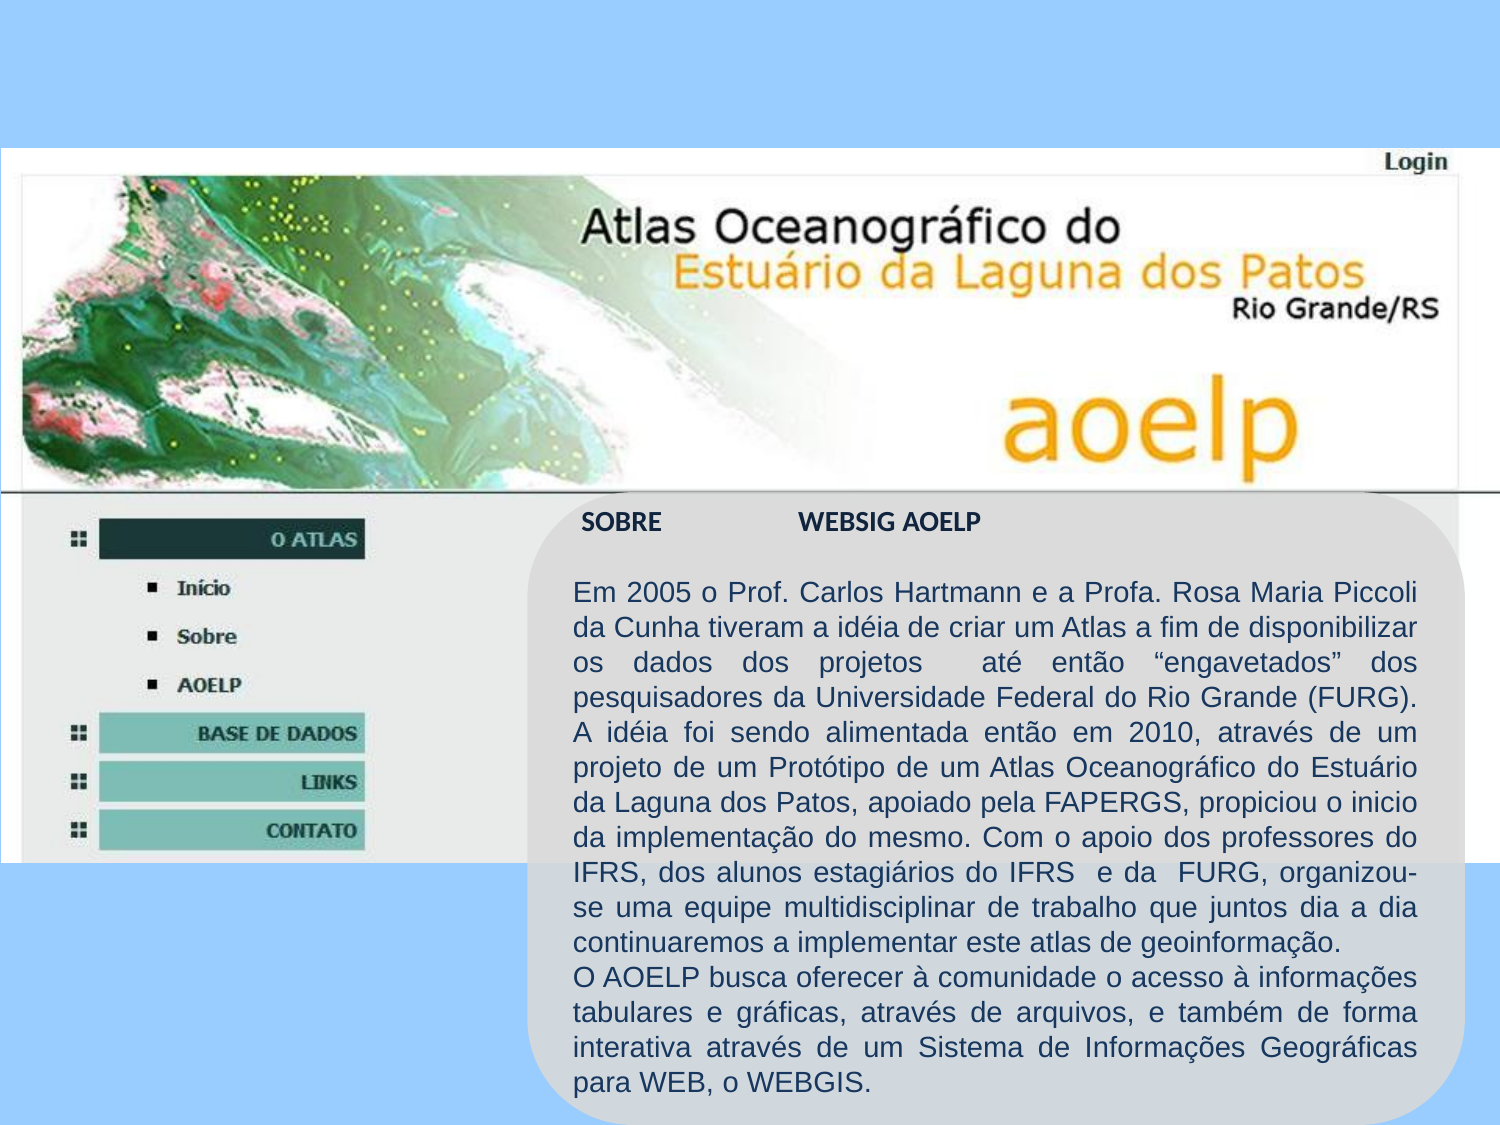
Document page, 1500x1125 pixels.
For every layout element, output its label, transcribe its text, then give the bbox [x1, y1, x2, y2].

text_box SOBRE WEBSIG AOELP Em 2005 o Prof. Carlos Hartmann e a Profa. Rosa Maria Piccoli da Cunha tiveram a idéia de criar um Atlas a fim de disponibilizar os dados dos projetos até então “engavetados” dos pesquisadores da Universidade Federal do Rio Grande (FURG). A idéia foi sendo alimentada então em 2010, através de um projeto de um Protótipo de um Atlas Oceanográfico do Estuário da Laguna dos Patos, apoiado pela FAPERGS, propiciou o inicio da implementação do mesmo. Com o apoio dos professores do IFRS, dos alunos estagiários do IFRS e da FURG, organizou-se uma equipe multidisciplinar de trabalho que juntos dia a dia continuaremos a implementar este atlas de geoinformação. O AOELP busca oferecer à comunidade o acesso à informações tabulares e gráficas, através de arquivos, e também de forma interativa através de um Sistema de Informações Geográficas para WEB, o WEBGIS. [527, 492, 1465, 1125]
picture [1, 148, 1500, 863]
